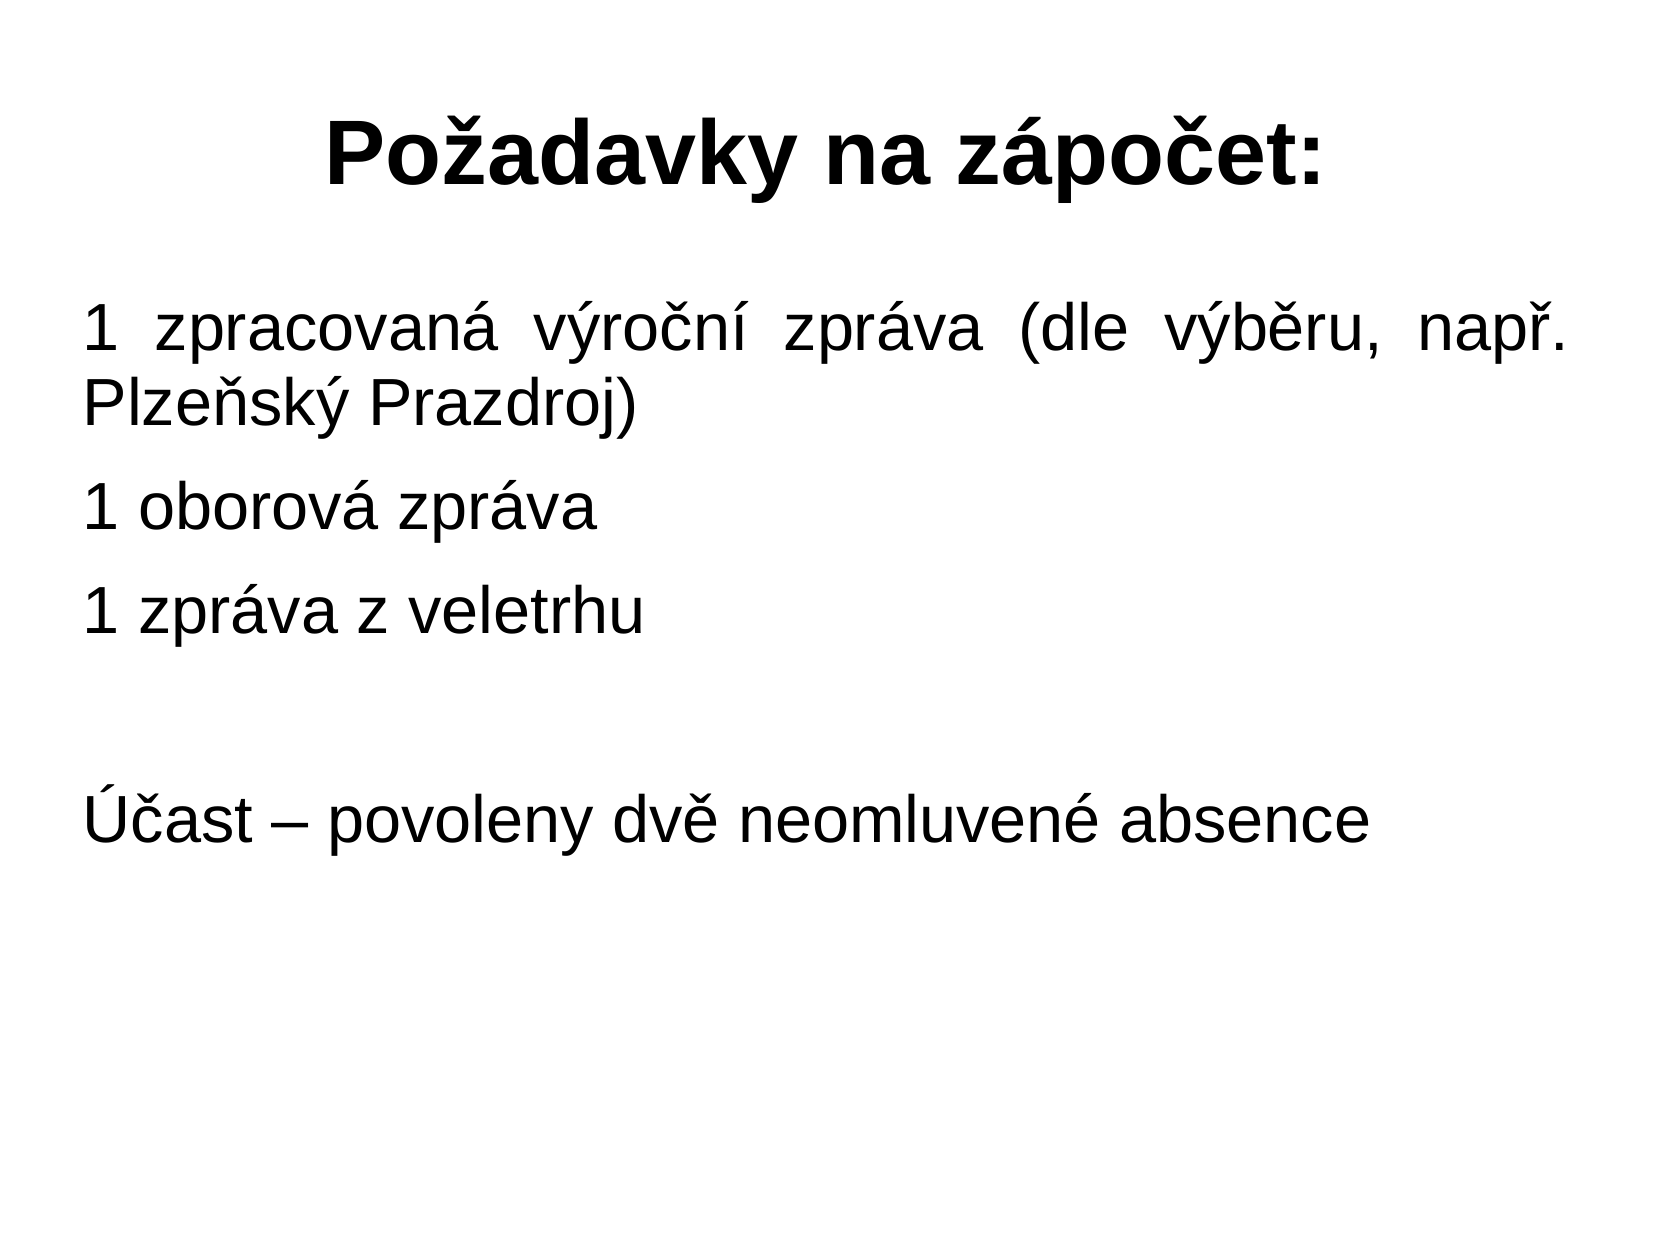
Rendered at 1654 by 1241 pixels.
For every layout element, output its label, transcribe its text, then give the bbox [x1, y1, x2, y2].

list 1 zpracovaná výroční zpráva (dle výběru, např. Plzeňský Prazdroj) 1 oborová zpráva 1 zpráva z veletrhu Účast – povoleny dvě neomluvené absence [82, 290, 1571, 1109]
title Požadavky na zápočet: [82, 49, 1571, 257]
